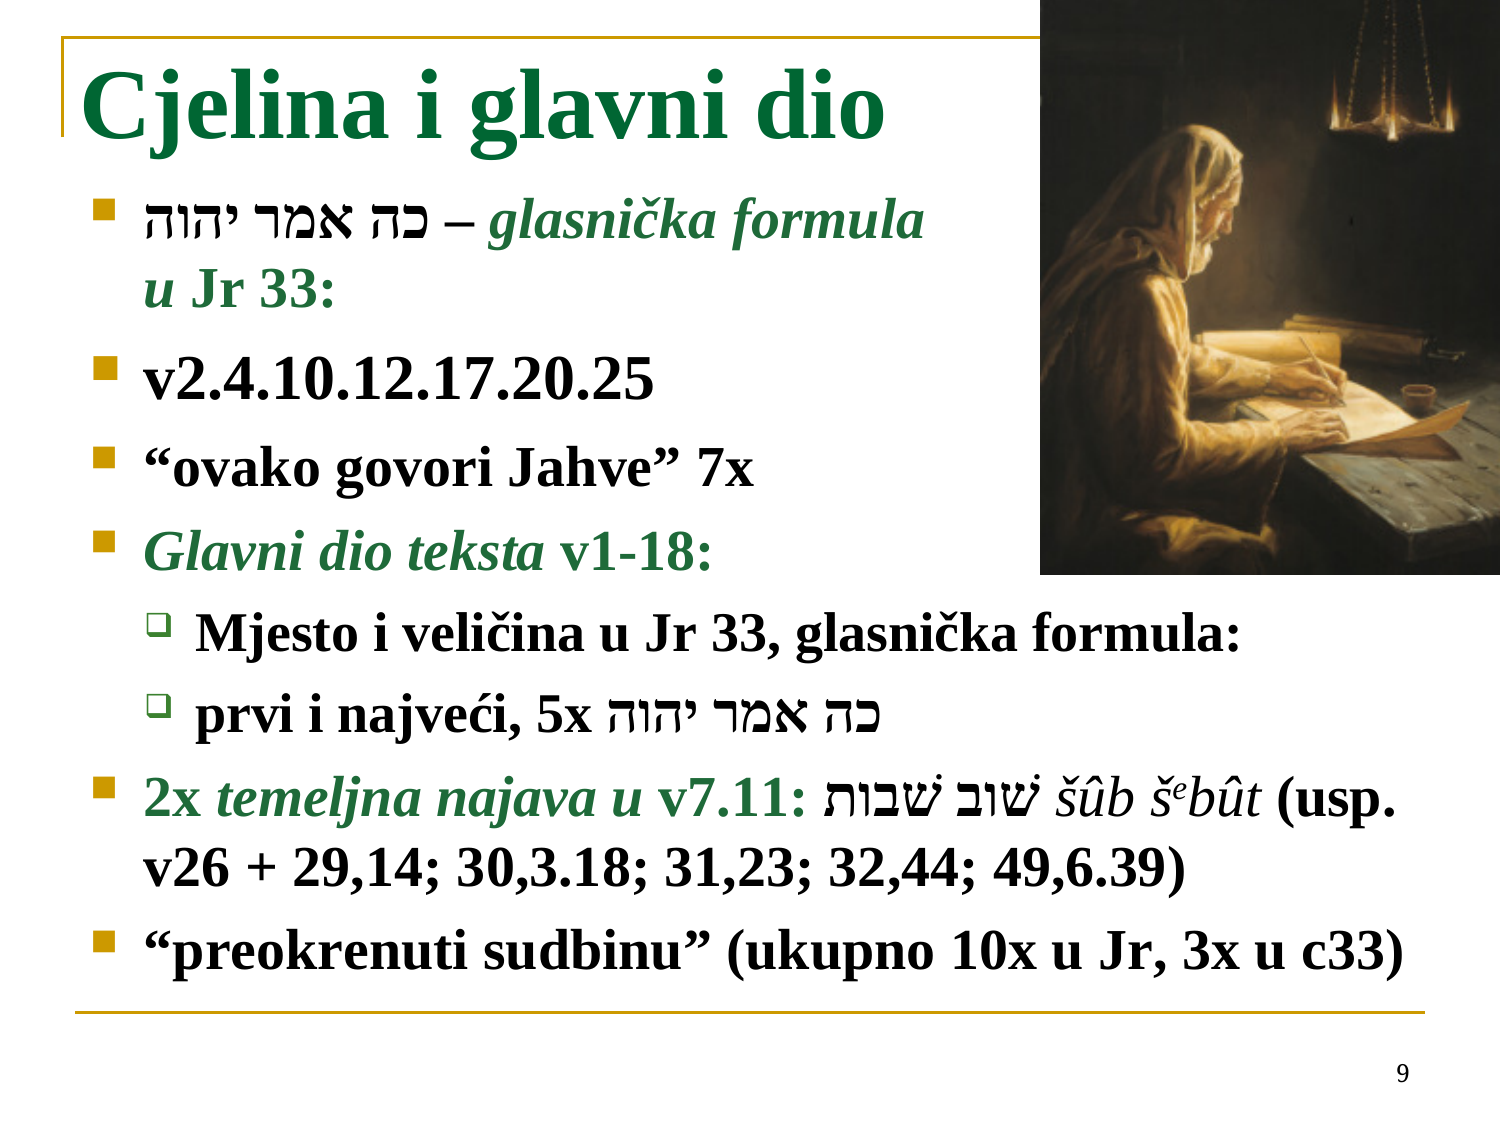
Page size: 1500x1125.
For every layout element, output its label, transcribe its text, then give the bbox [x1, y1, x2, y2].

text_box <number> [1074, 1024, 1426, 1100]
list כה אמר יהוה – glasnička formula u Jr 33: v2.4.10.12.17.20.25 “ovako govori Jahve” 7x Glavni dio teksta v1-18: Mjesto i veličina u Jr 33, glasnička formula: prvi i najveći, 5x כה אמר יהוה 2x temeljna najava u v7.11: שׁוב שׁבות šûb šebût (usp. v26 + 29,14; 30,3.18; 31,23; 32,44; 49,6.39) “preokrenuti sudbinu” (ukupno 10x u Jr, 3x u c33) [75, 172, 1477, 1006]
picture [1040, 0, 1500, 575]
title Cjelina i glavni dio [64, 31, 1040, 161]
